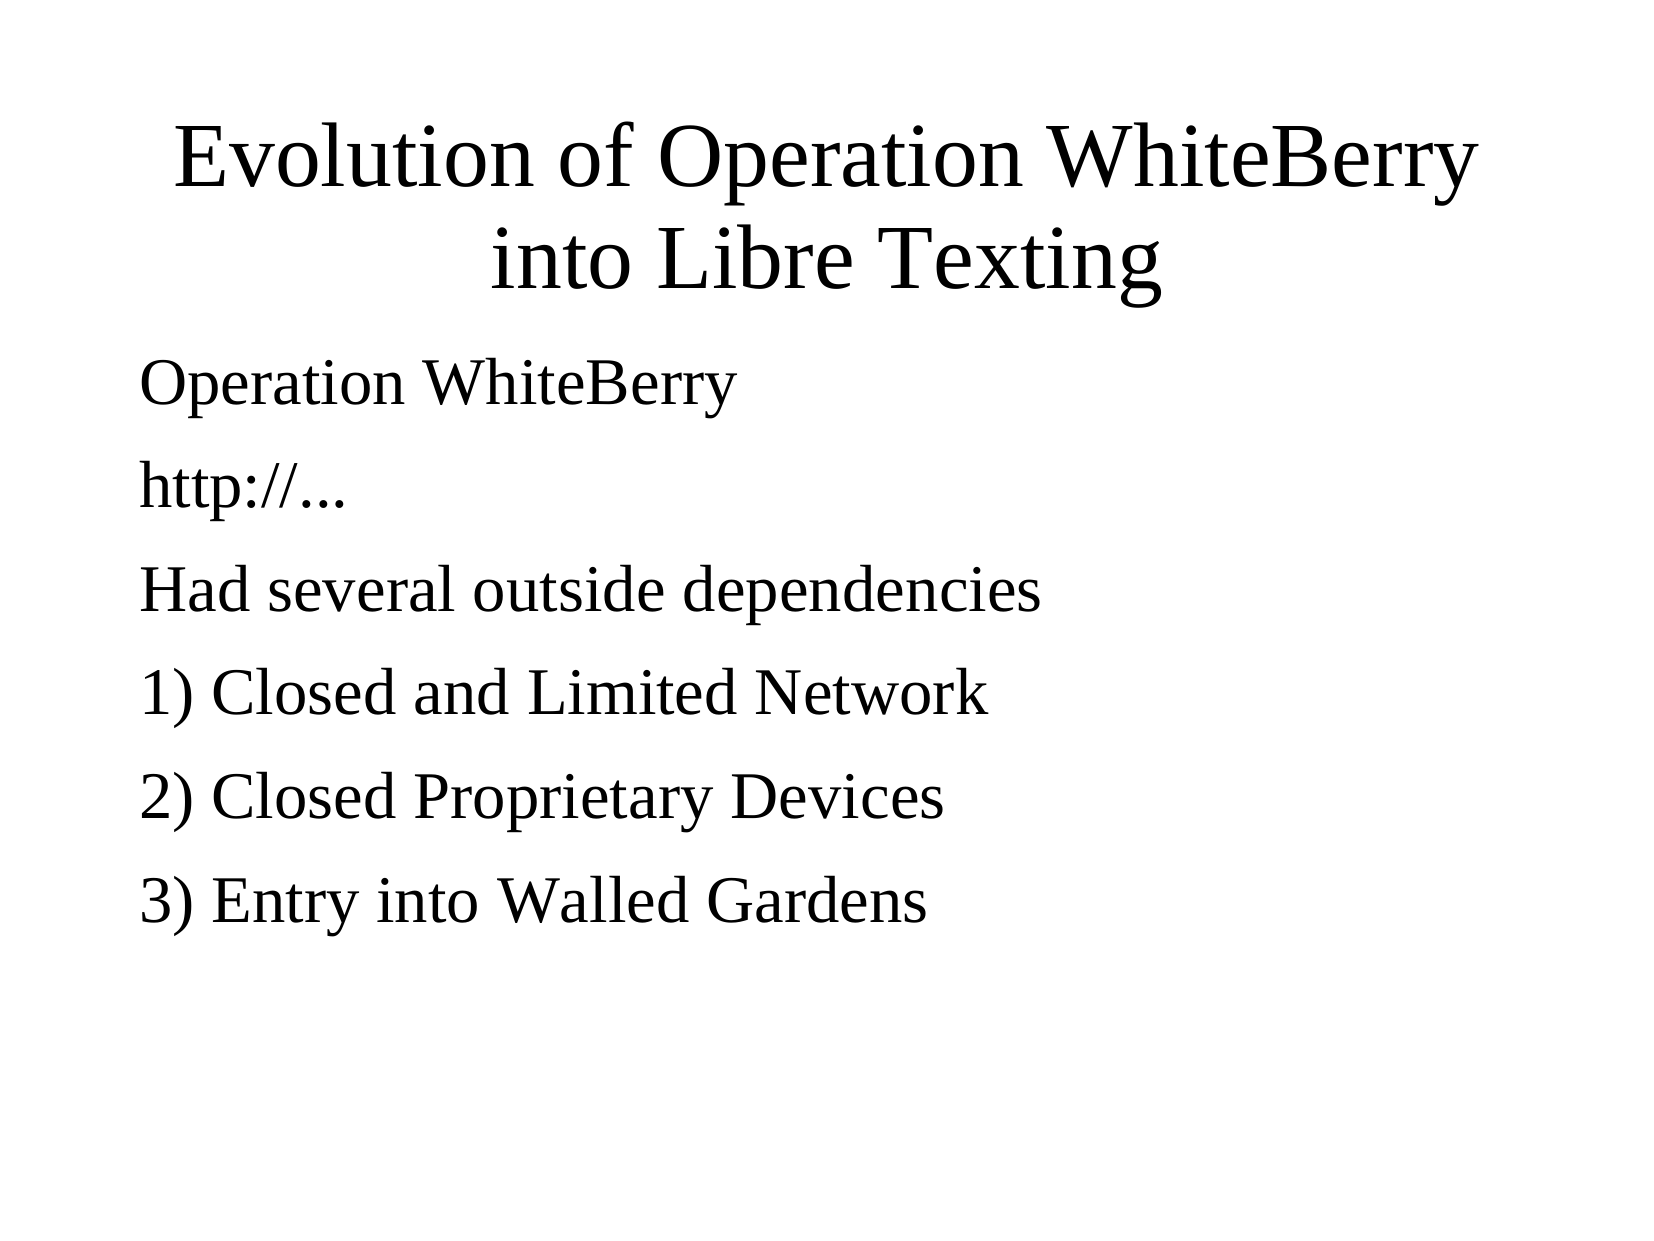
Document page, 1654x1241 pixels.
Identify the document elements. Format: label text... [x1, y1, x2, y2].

list Operation WhiteBerry http://... Had several outside dependencies 1) Closed and Limited Network 2) Closed Proprietary Devices 3) Entry into Walled Gardens [121, 344, 1534, 1127]
title Evolution of Operation WhiteBerry into Libre Texting [121, 79, 1534, 334]
